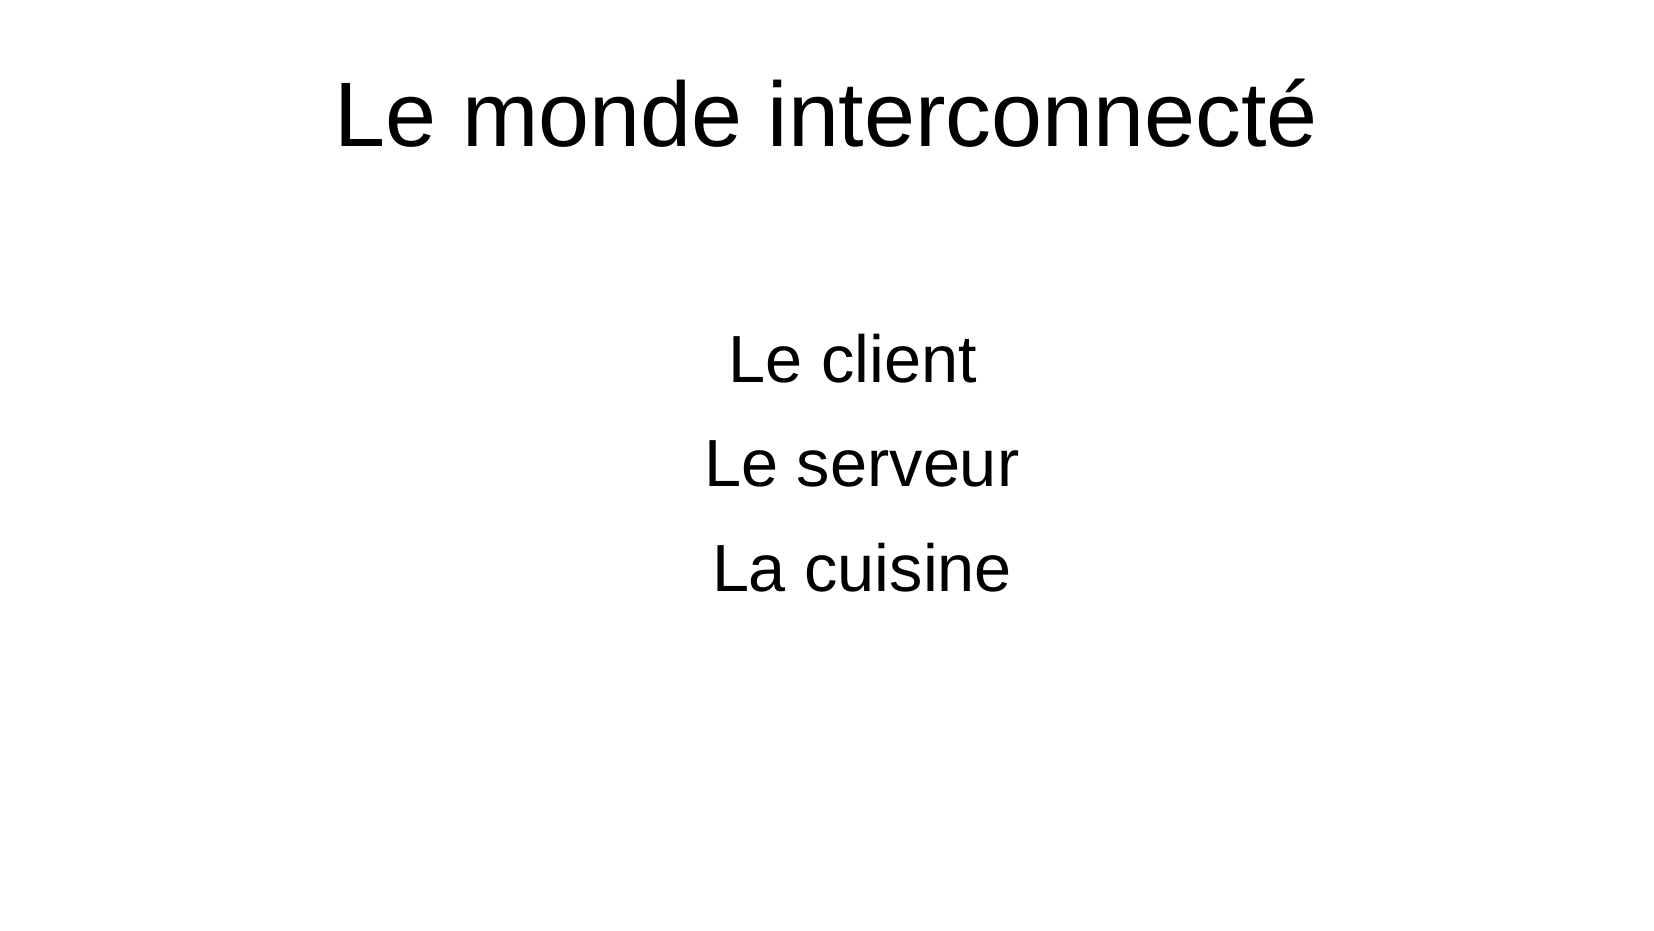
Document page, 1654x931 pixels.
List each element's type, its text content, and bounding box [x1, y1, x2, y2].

list Le client Le serveur La cuisine [82, 217, 1571, 758]
title Le monde interconnecté [82, 37, 1571, 193]
